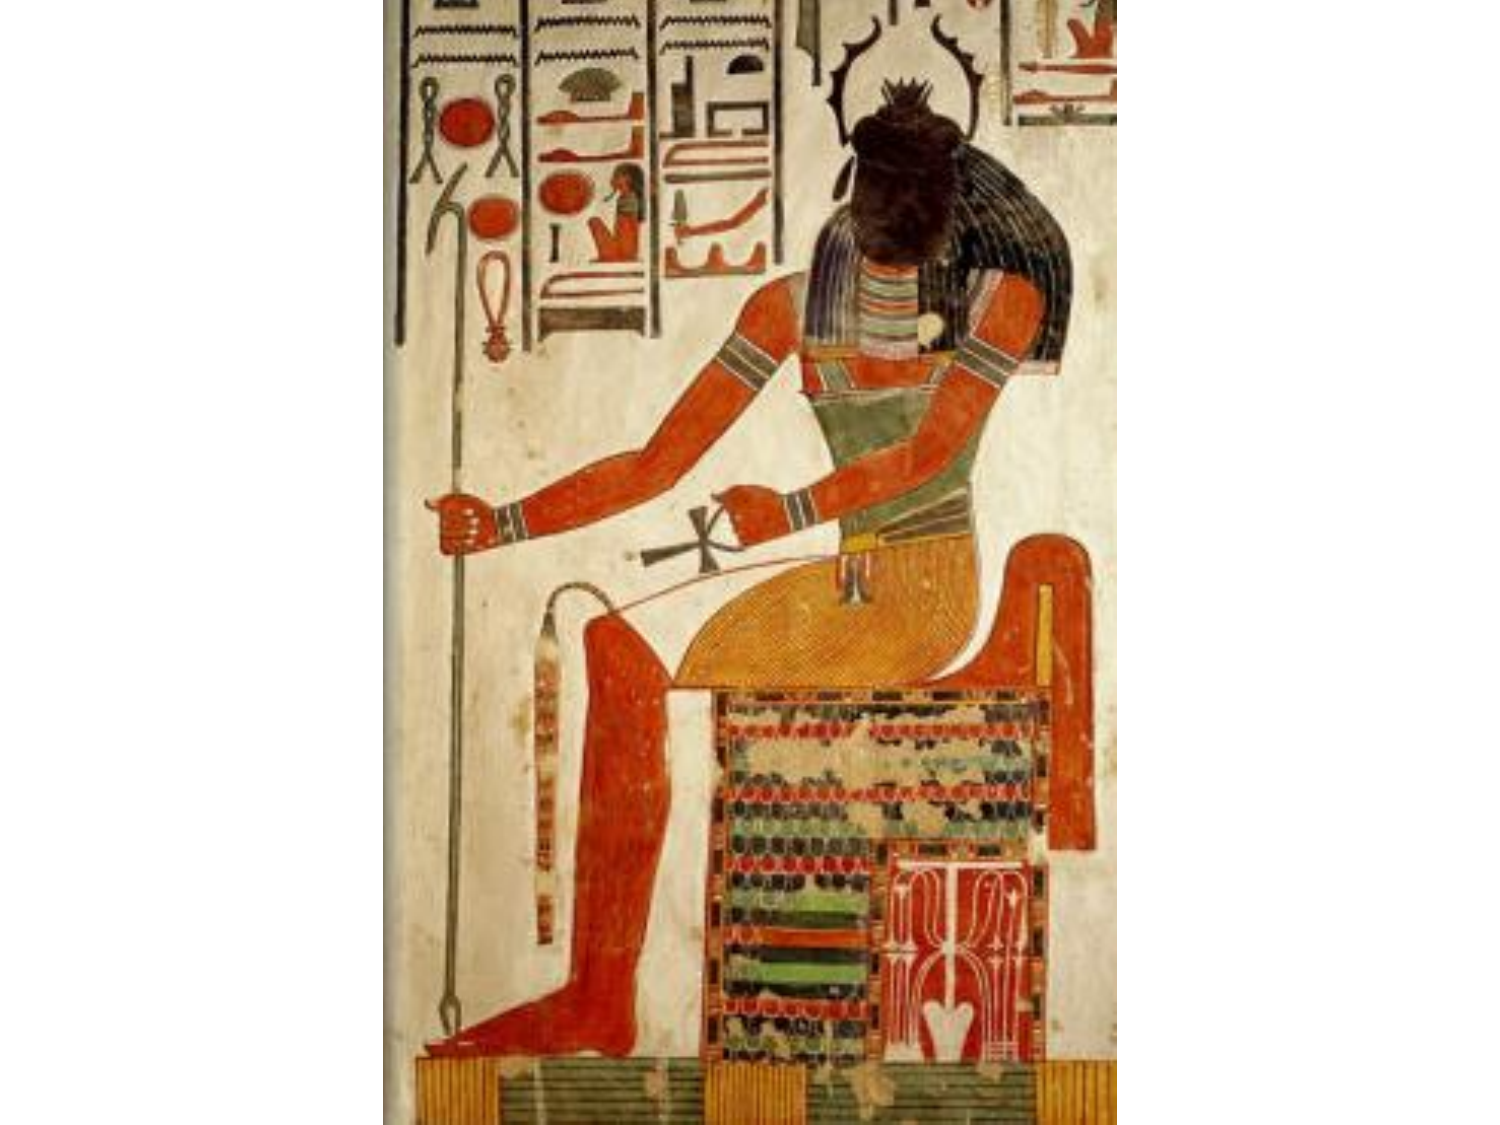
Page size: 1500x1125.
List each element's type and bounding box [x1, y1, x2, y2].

picture [383, 0, 1117, 1125]
